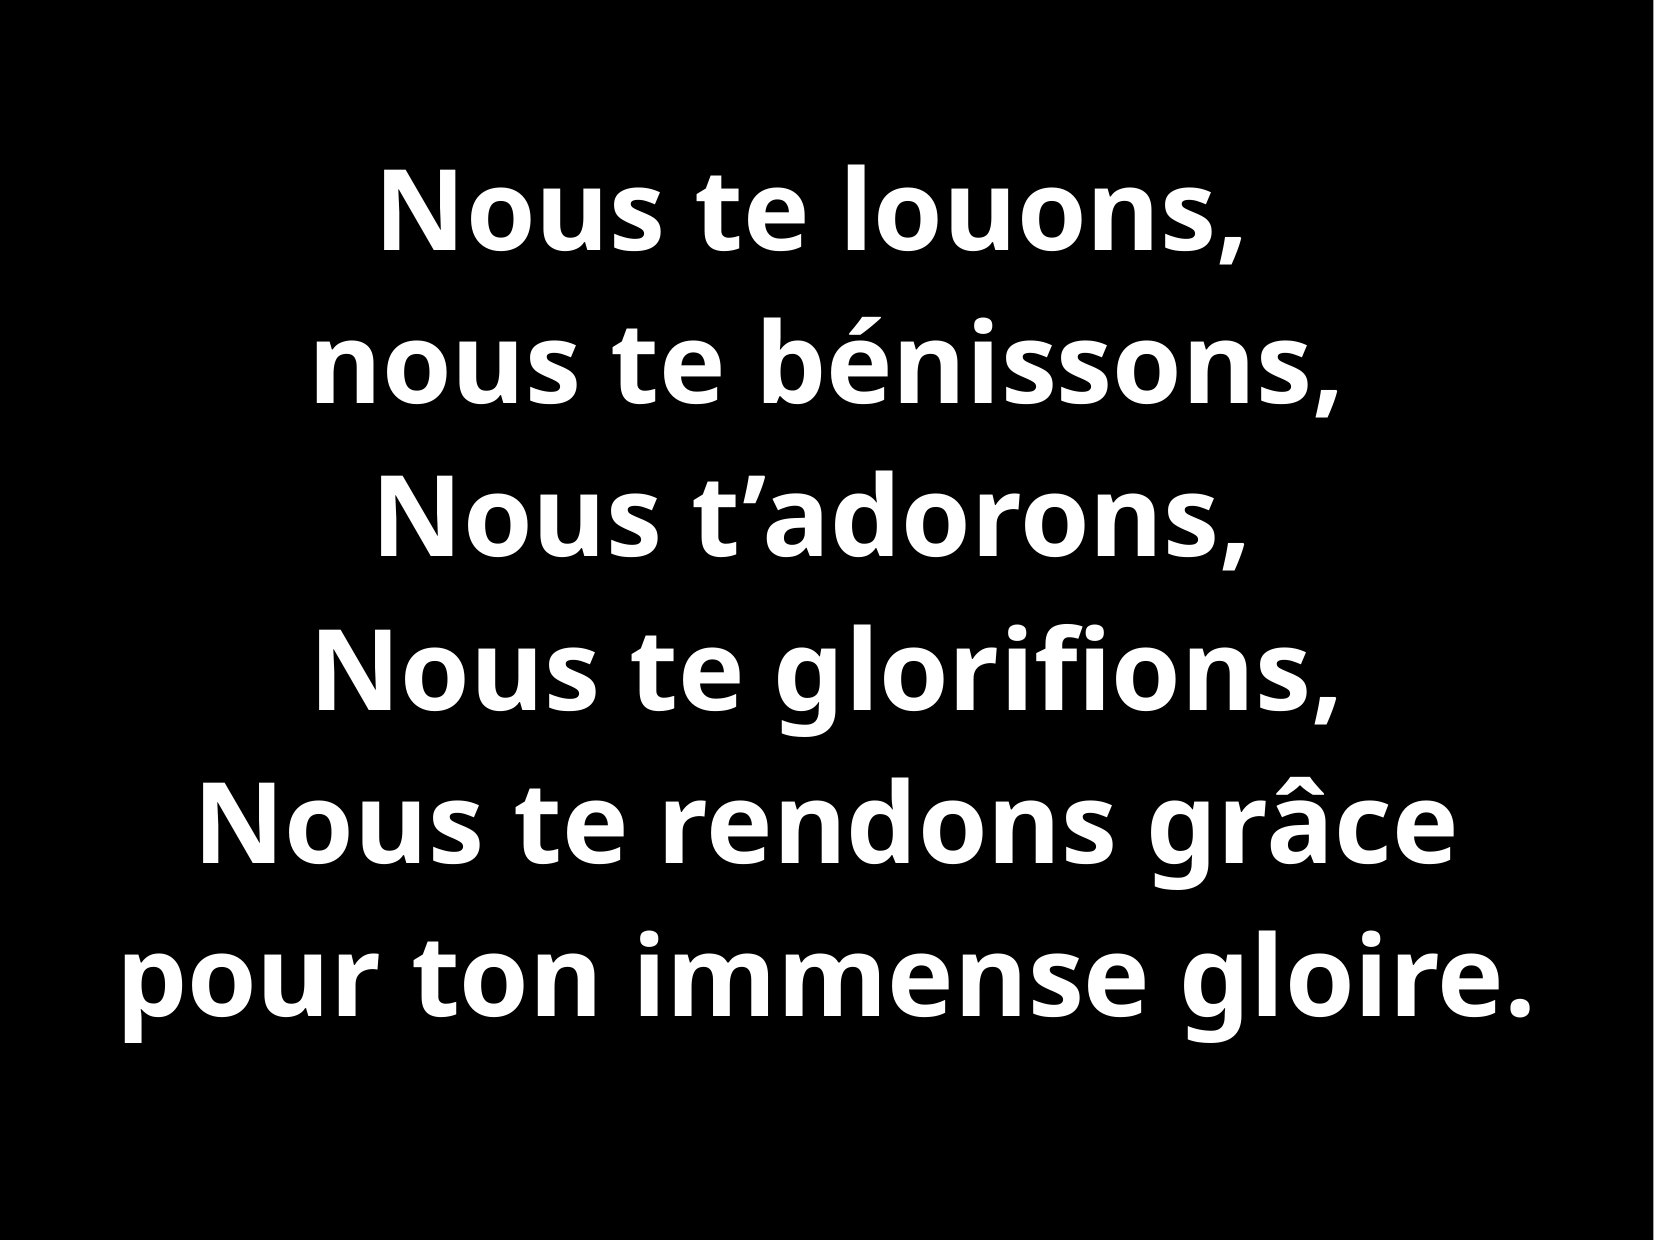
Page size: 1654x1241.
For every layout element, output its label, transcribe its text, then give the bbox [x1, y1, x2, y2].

subtitle Nous te louons, nous te bénissons, Nous t’adorons, Nous te glorifions, Nous te rendons grâce pour ton immense gloire. [82, 0, 1571, 1218]
